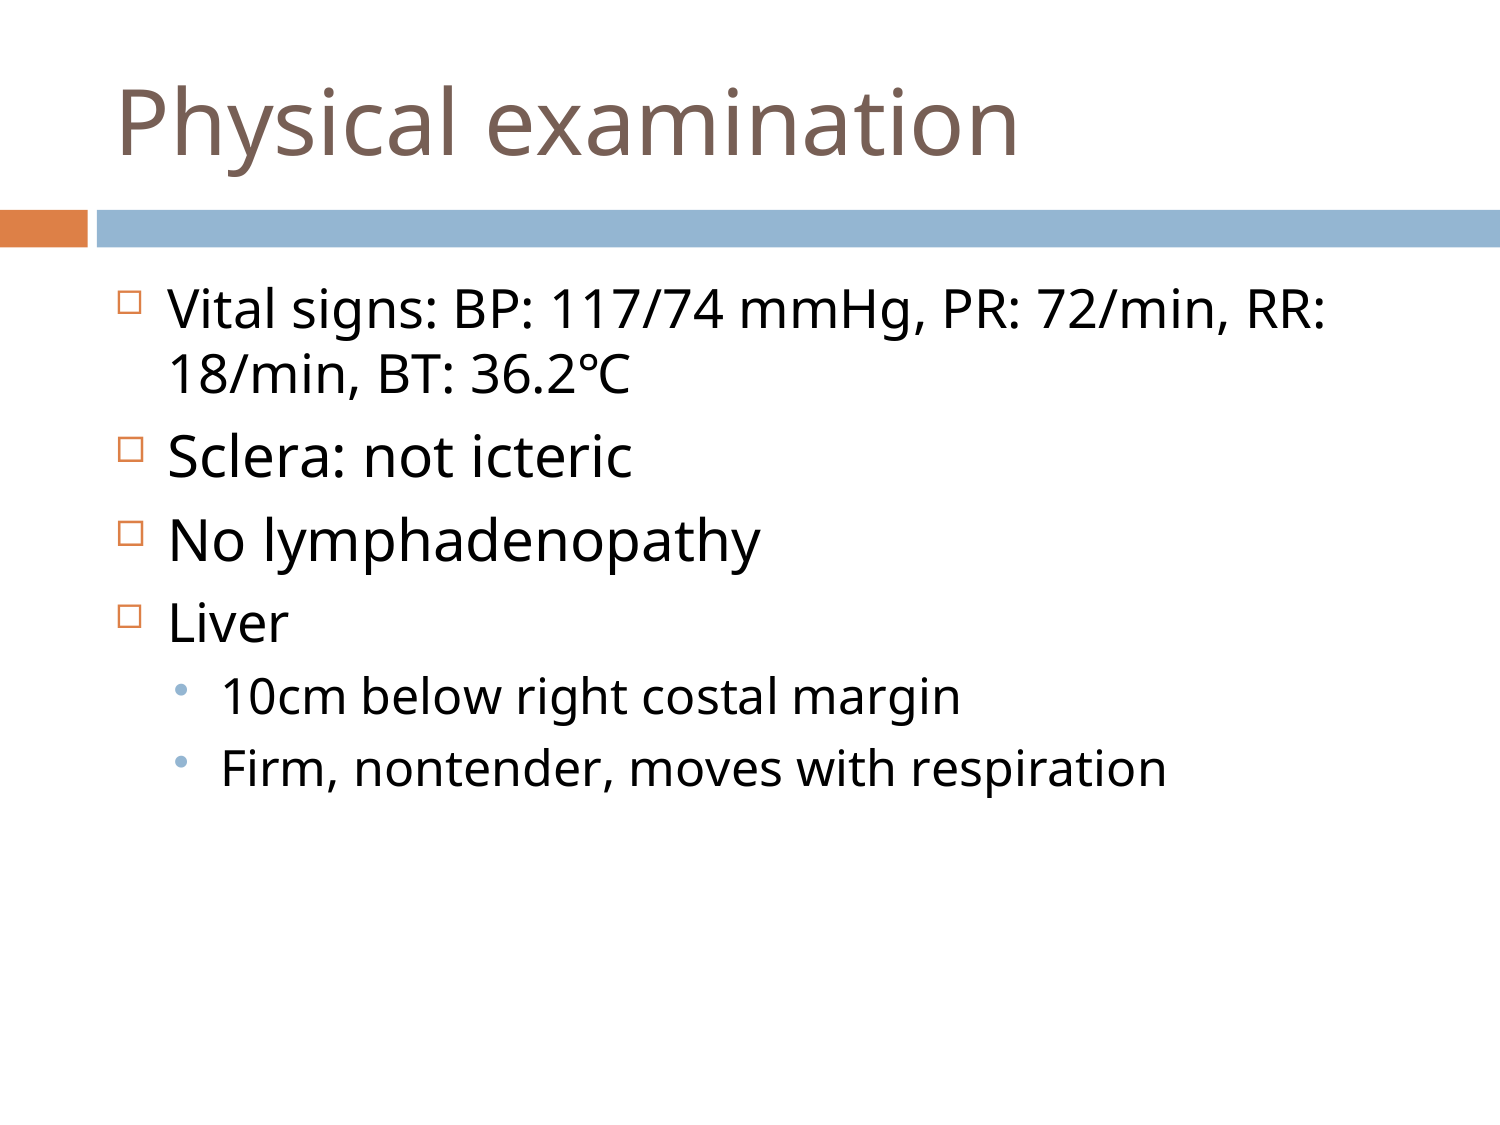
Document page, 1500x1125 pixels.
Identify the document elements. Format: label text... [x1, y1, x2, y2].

list Vital signs: BP: 117/74 mmHg, PR: 72/min, RR: 18/min, BT: 36.2℃ Sclera: not icteric No lymphadenopathy Liver 10cm below right costal margin Firm, nontender, moves with respiration [100, 267, 1438, 1010]
title Physical examination [99, 37, 1438, 201]
